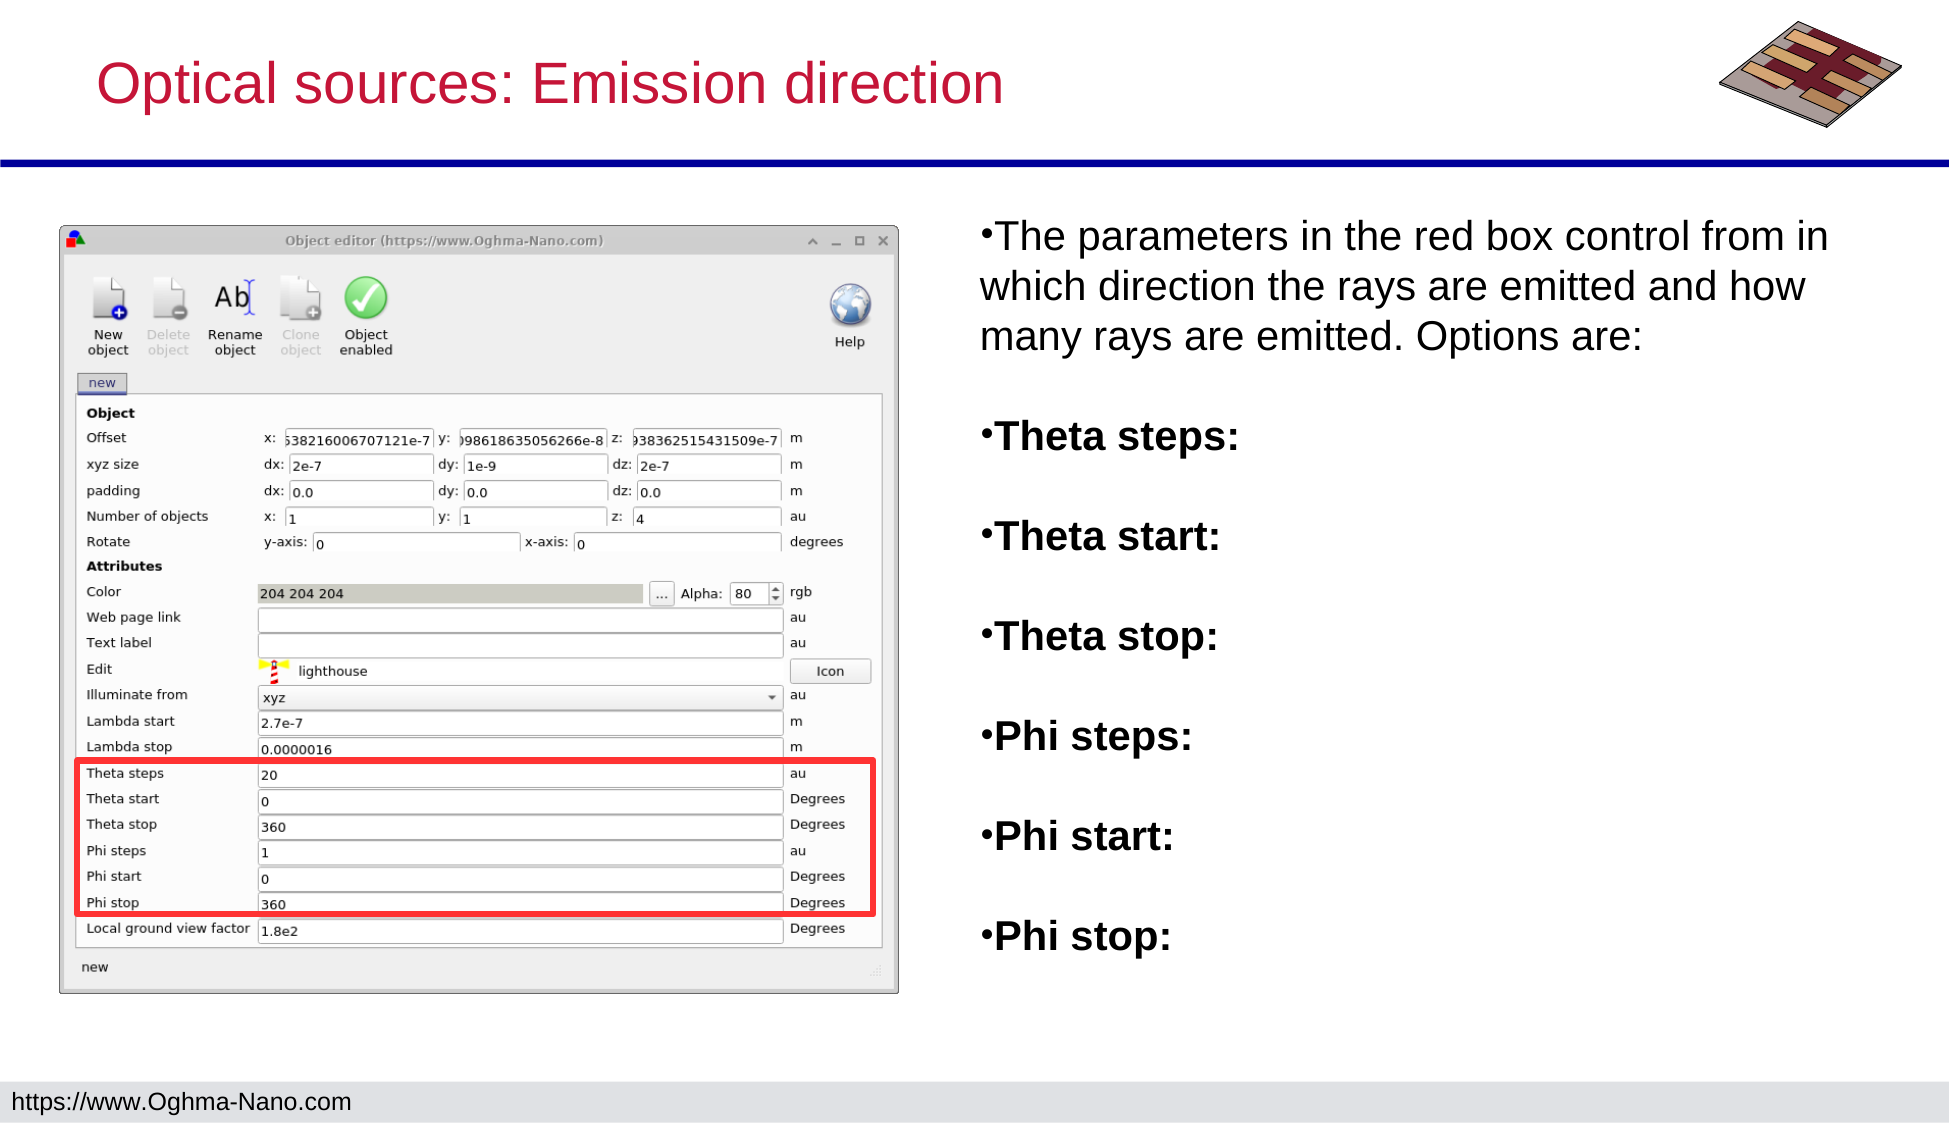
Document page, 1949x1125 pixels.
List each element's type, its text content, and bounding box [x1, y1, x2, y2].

title Optical sources: Emission direction [81, 10, 1690, 157]
text_box The parameters in the red box control from in which direction the rays are emitted and how many rays are emitted. Options are: Theta steps: Theta start: Theta stop: Phi steps: Phi start: Phi stop: [964, 201, 1902, 967]
picture [59, 225, 899, 994]
